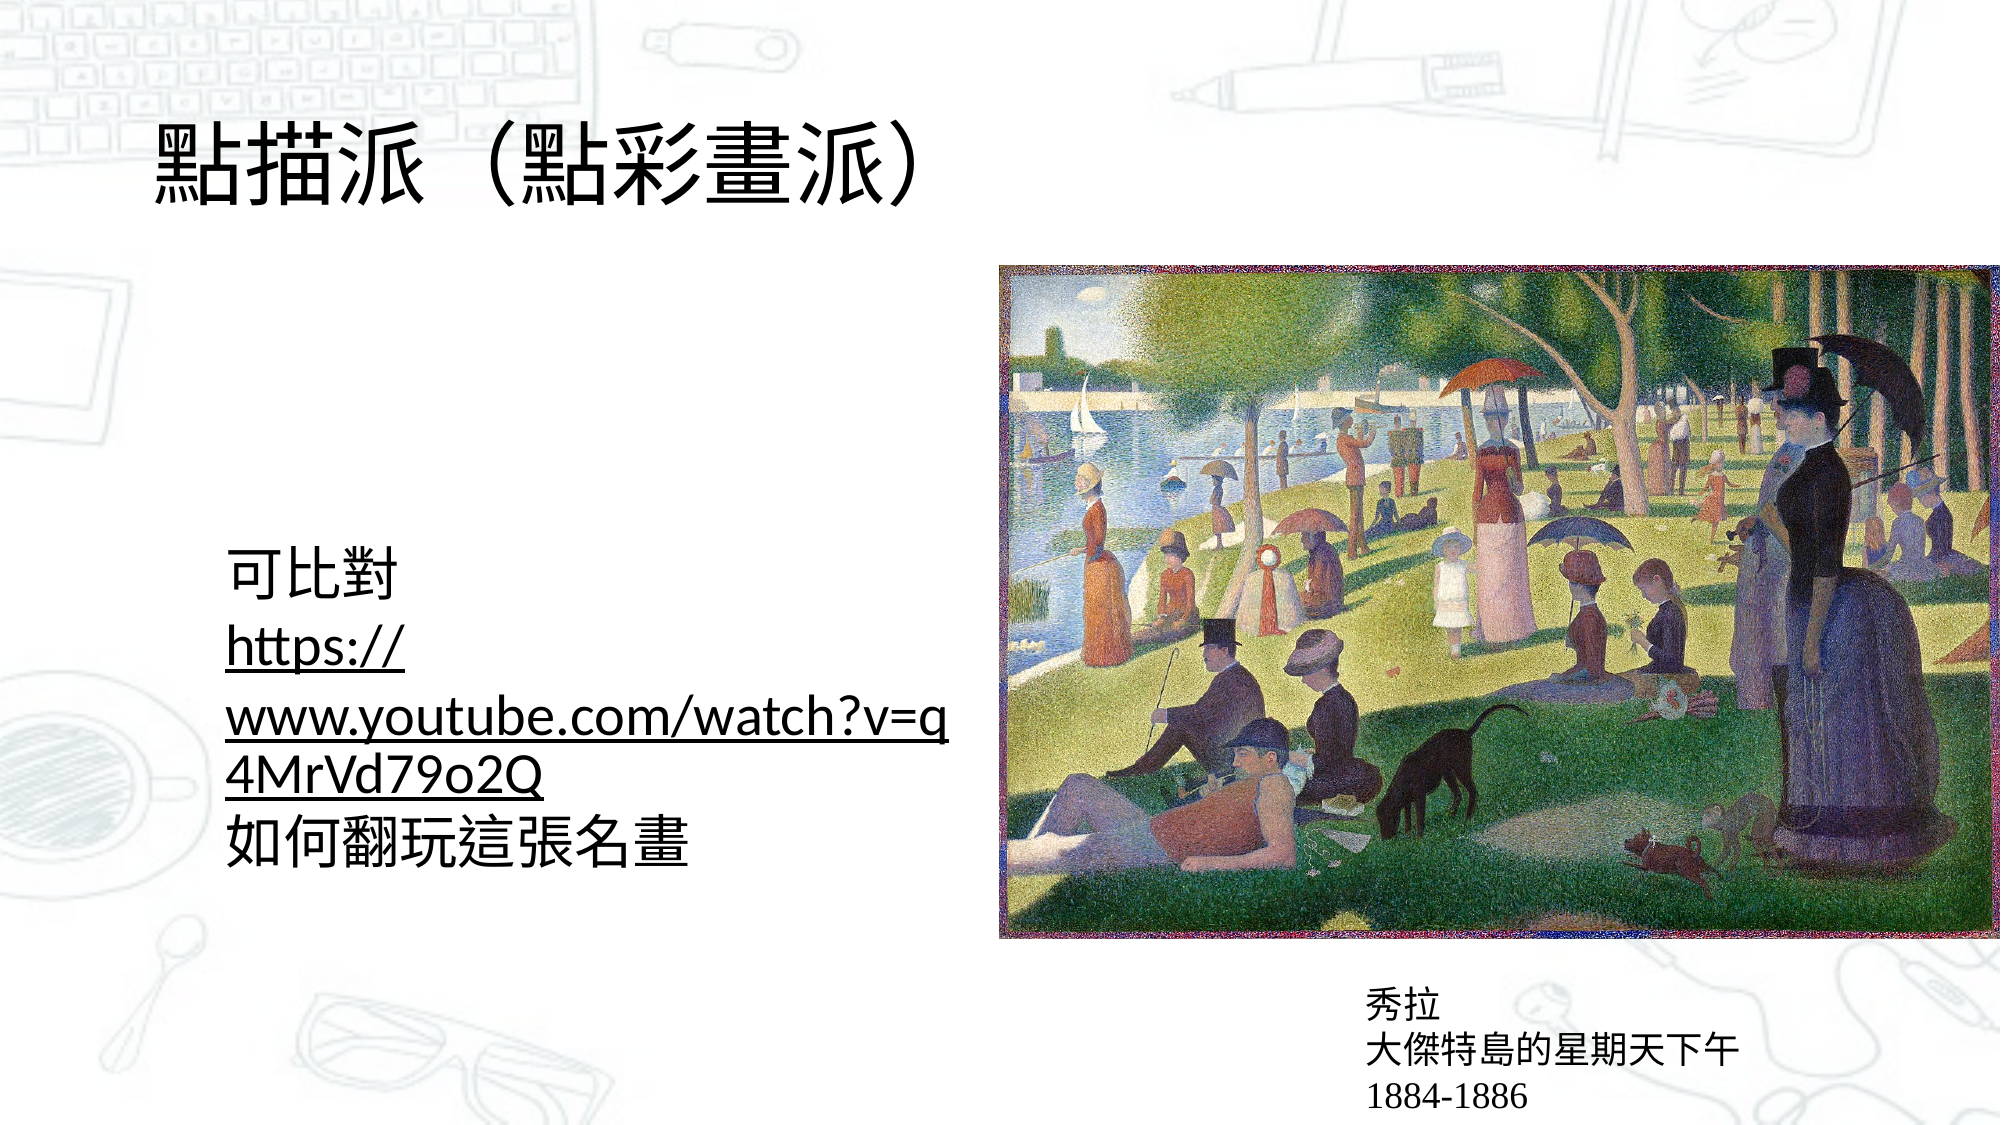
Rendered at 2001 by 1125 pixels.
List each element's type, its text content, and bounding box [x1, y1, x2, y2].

text_box 秀拉 大傑特島的星期天下午 1884-1886 [1351, 973, 1756, 1124]
text_box 可比對 https://www.youtube.com/watch?v=q4MrVd79o2Q 如何翻玩這張名畫 [210, 529, 982, 869]
title 點描派（點彩畫派） [137, 59, 1863, 278]
picture [999, 265, 2000, 939]
